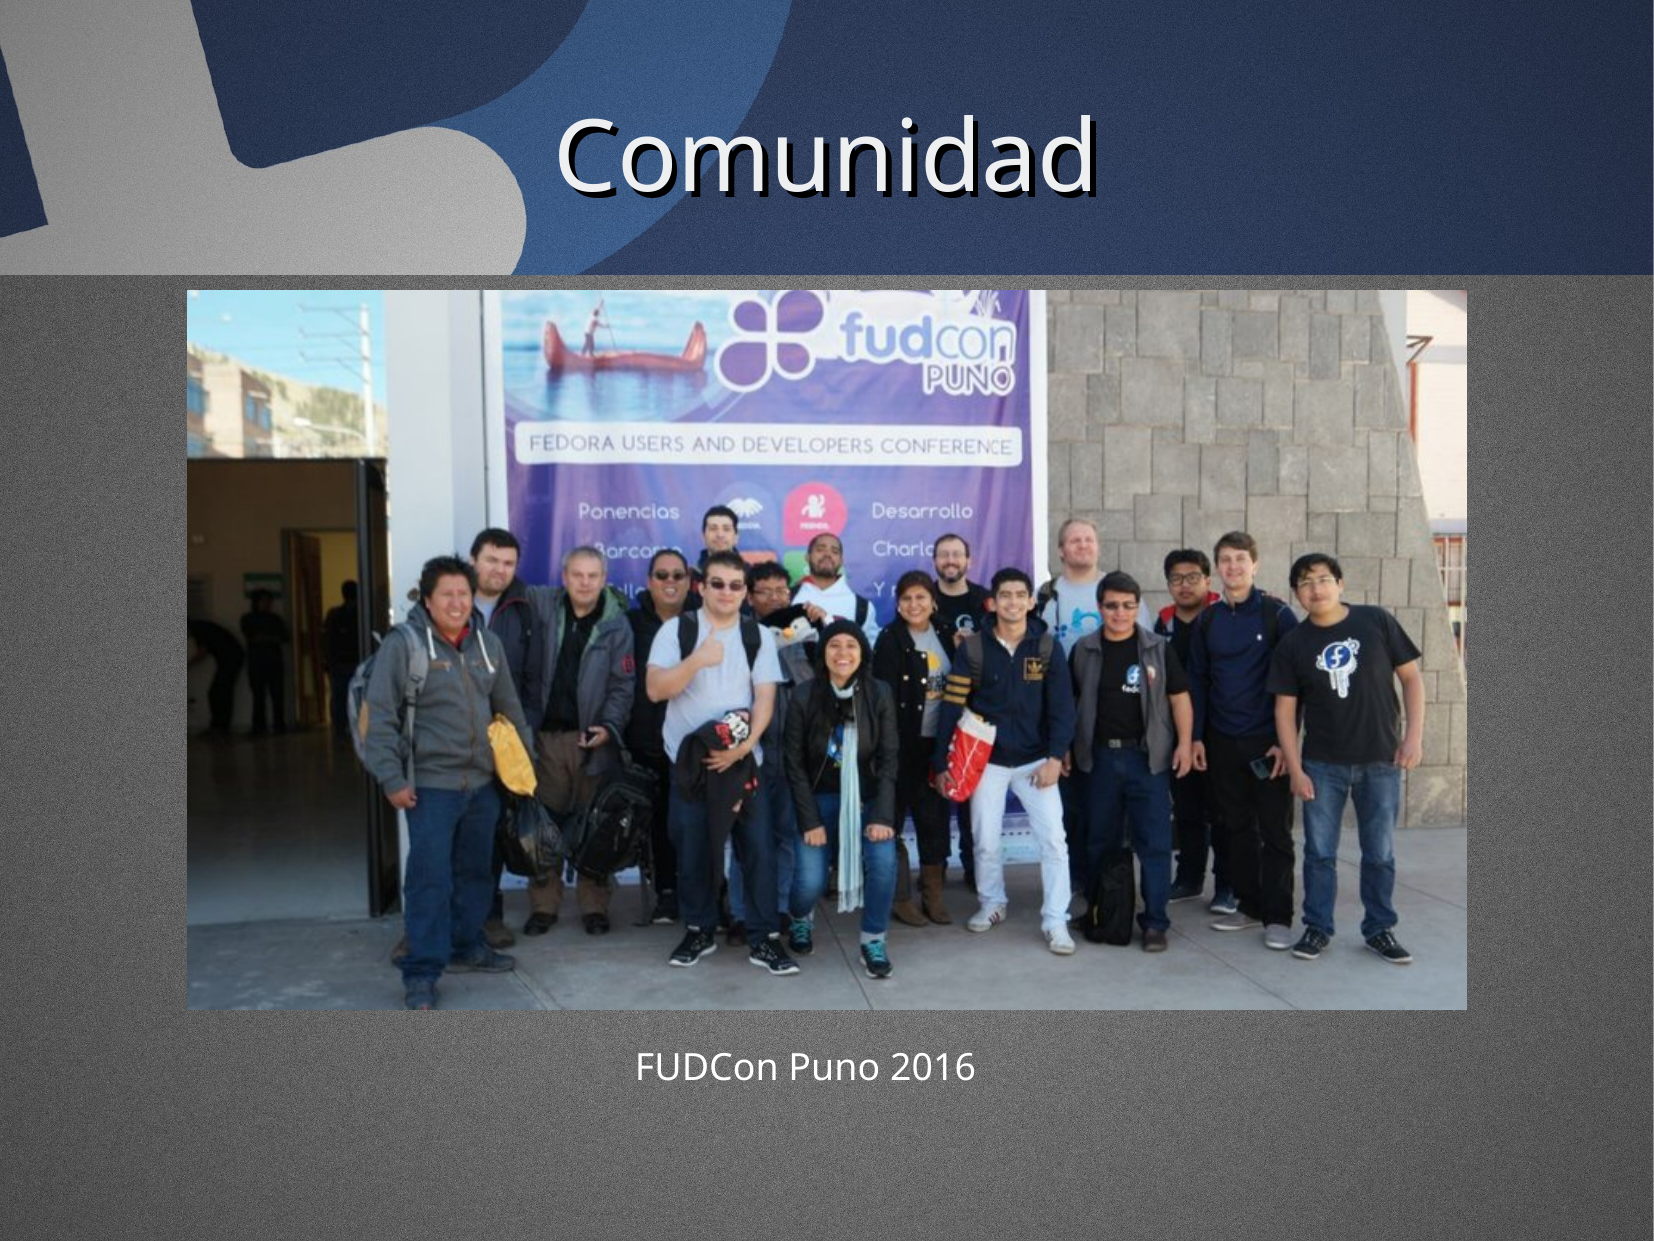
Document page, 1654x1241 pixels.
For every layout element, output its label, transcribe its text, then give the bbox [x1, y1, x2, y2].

text_box FUDCon Puno 2016 [620, 1033, 1034, 1092]
title Comunidad [82, 49, 1571, 257]
picture [0, 0, 1654, 1241]
